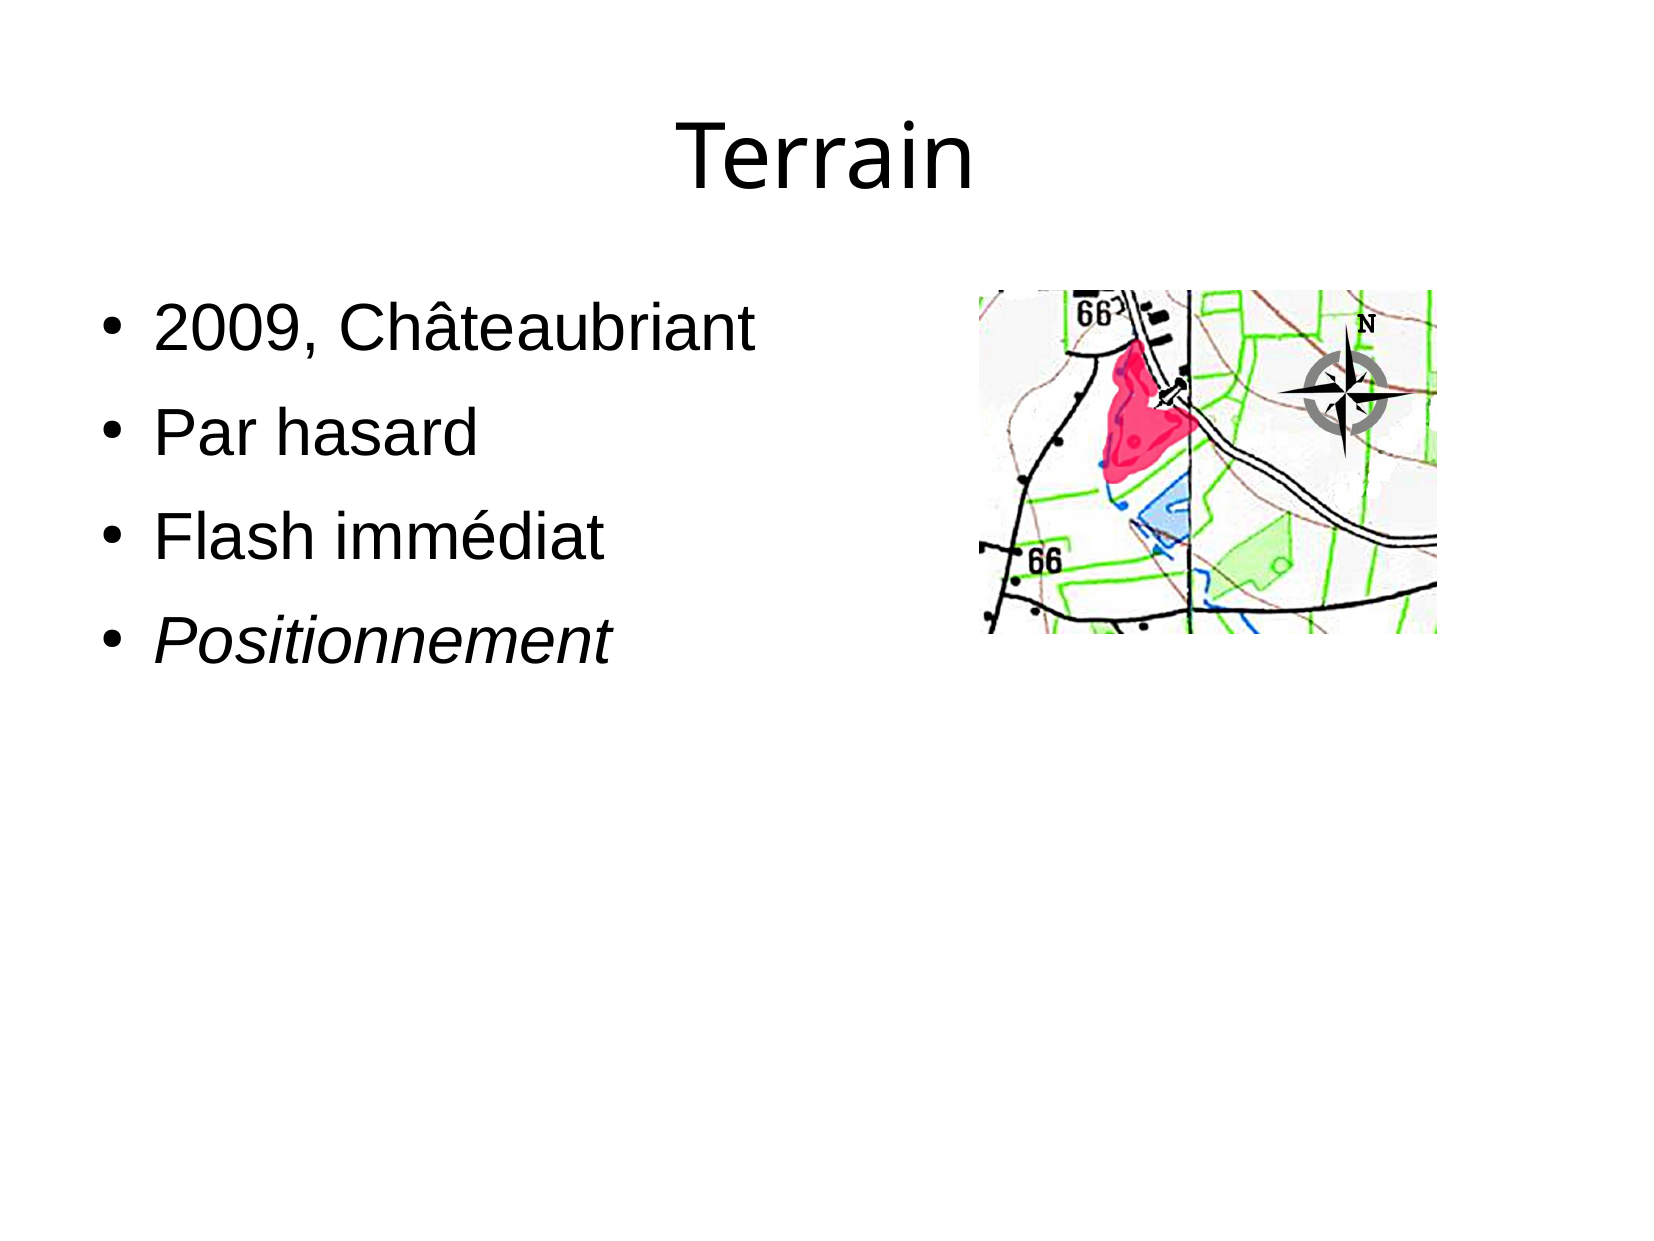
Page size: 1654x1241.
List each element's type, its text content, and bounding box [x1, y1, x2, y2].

title Terrain [82, 49, 1571, 257]
picture [979, 290, 1437, 634]
list 2009, Châteaubriant Par hasard Flash immédiat Positionnement [82, 290, 809, 1010]
